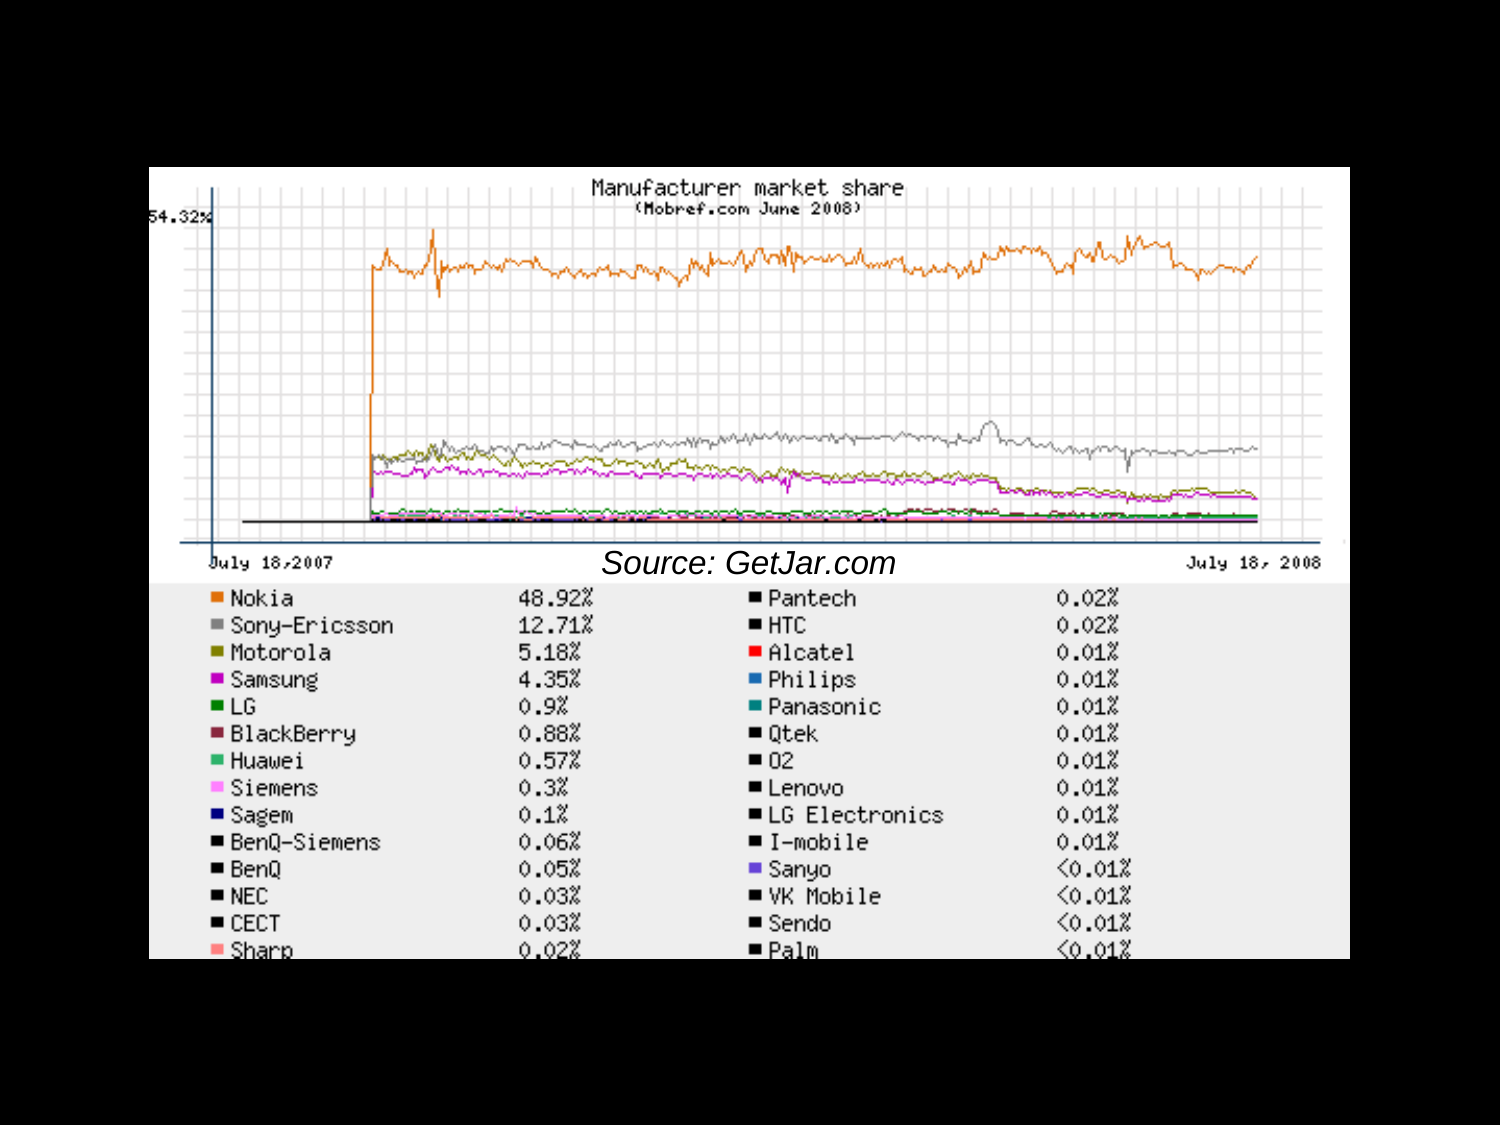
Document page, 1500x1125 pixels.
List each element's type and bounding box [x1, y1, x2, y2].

picture [149, 167, 1350, 959]
